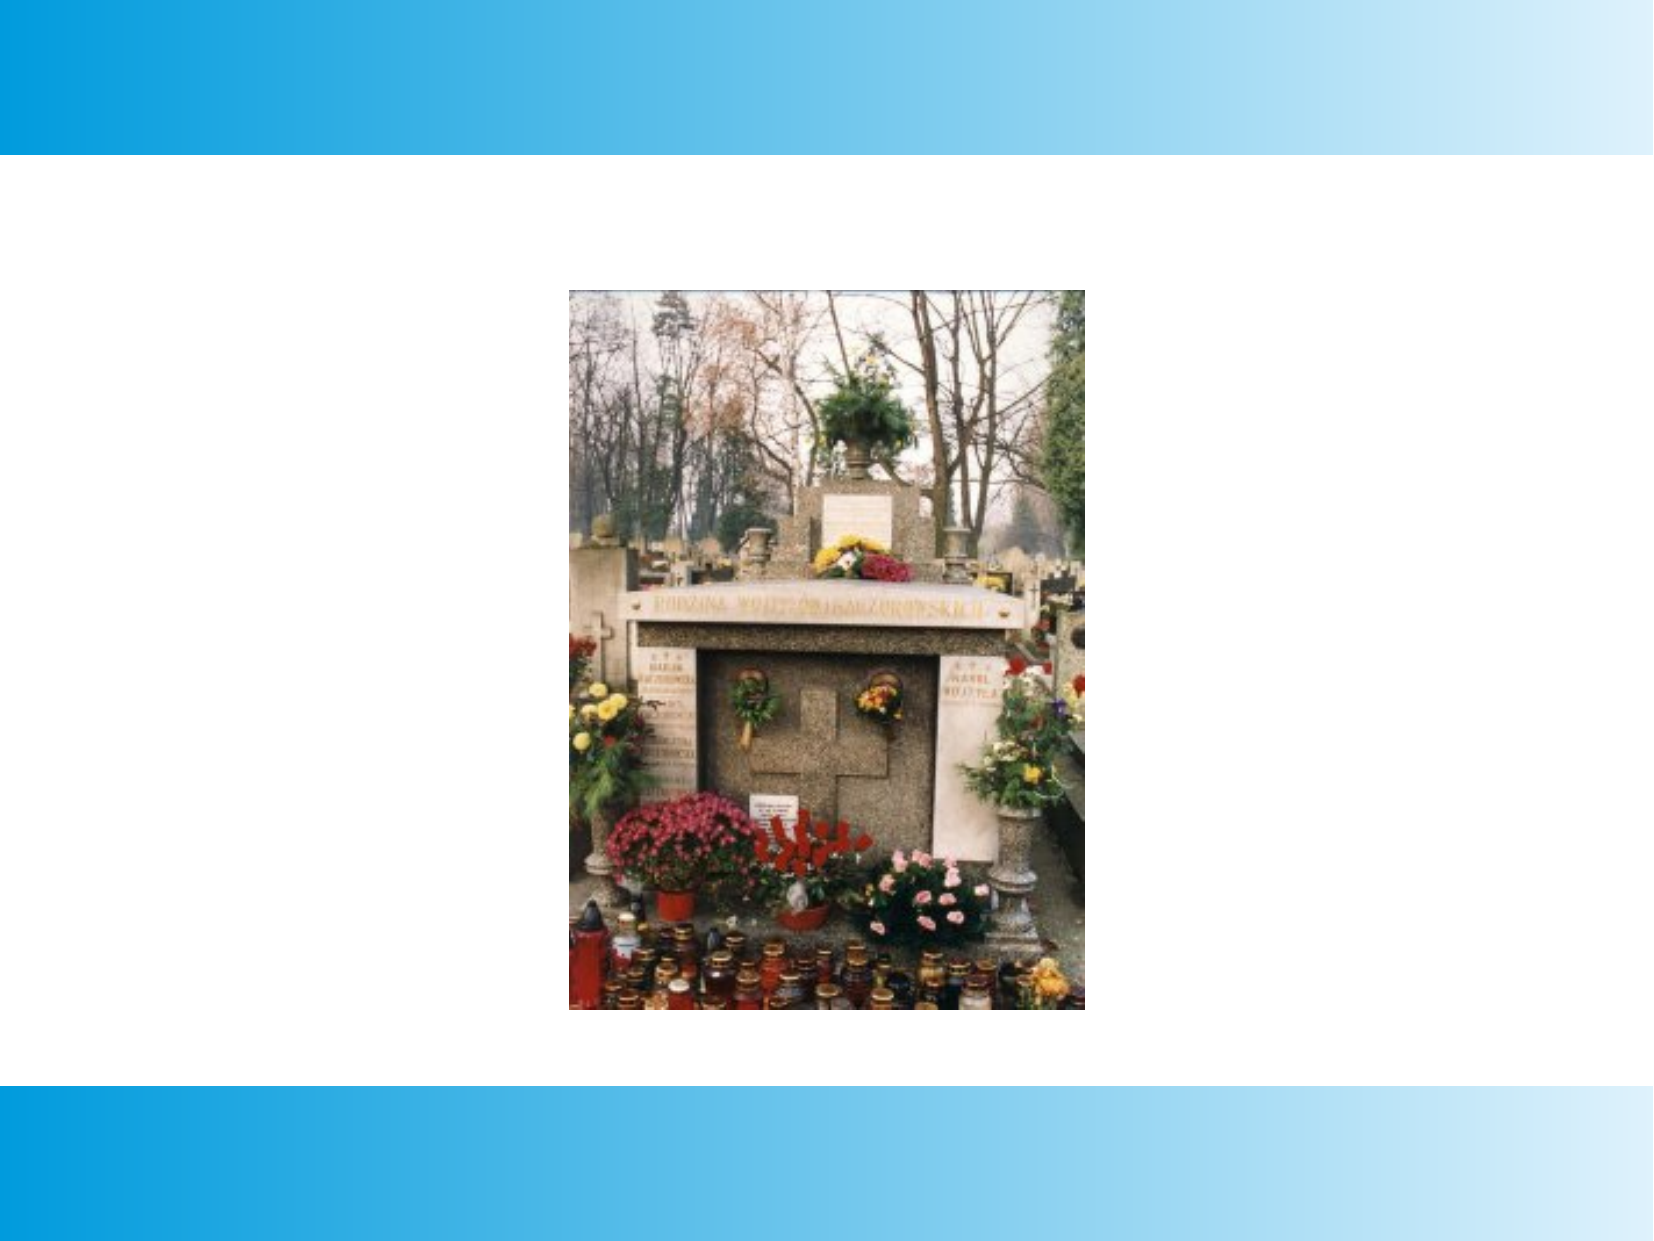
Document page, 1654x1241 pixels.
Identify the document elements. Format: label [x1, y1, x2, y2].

picture [569, 290, 1085, 1010]
